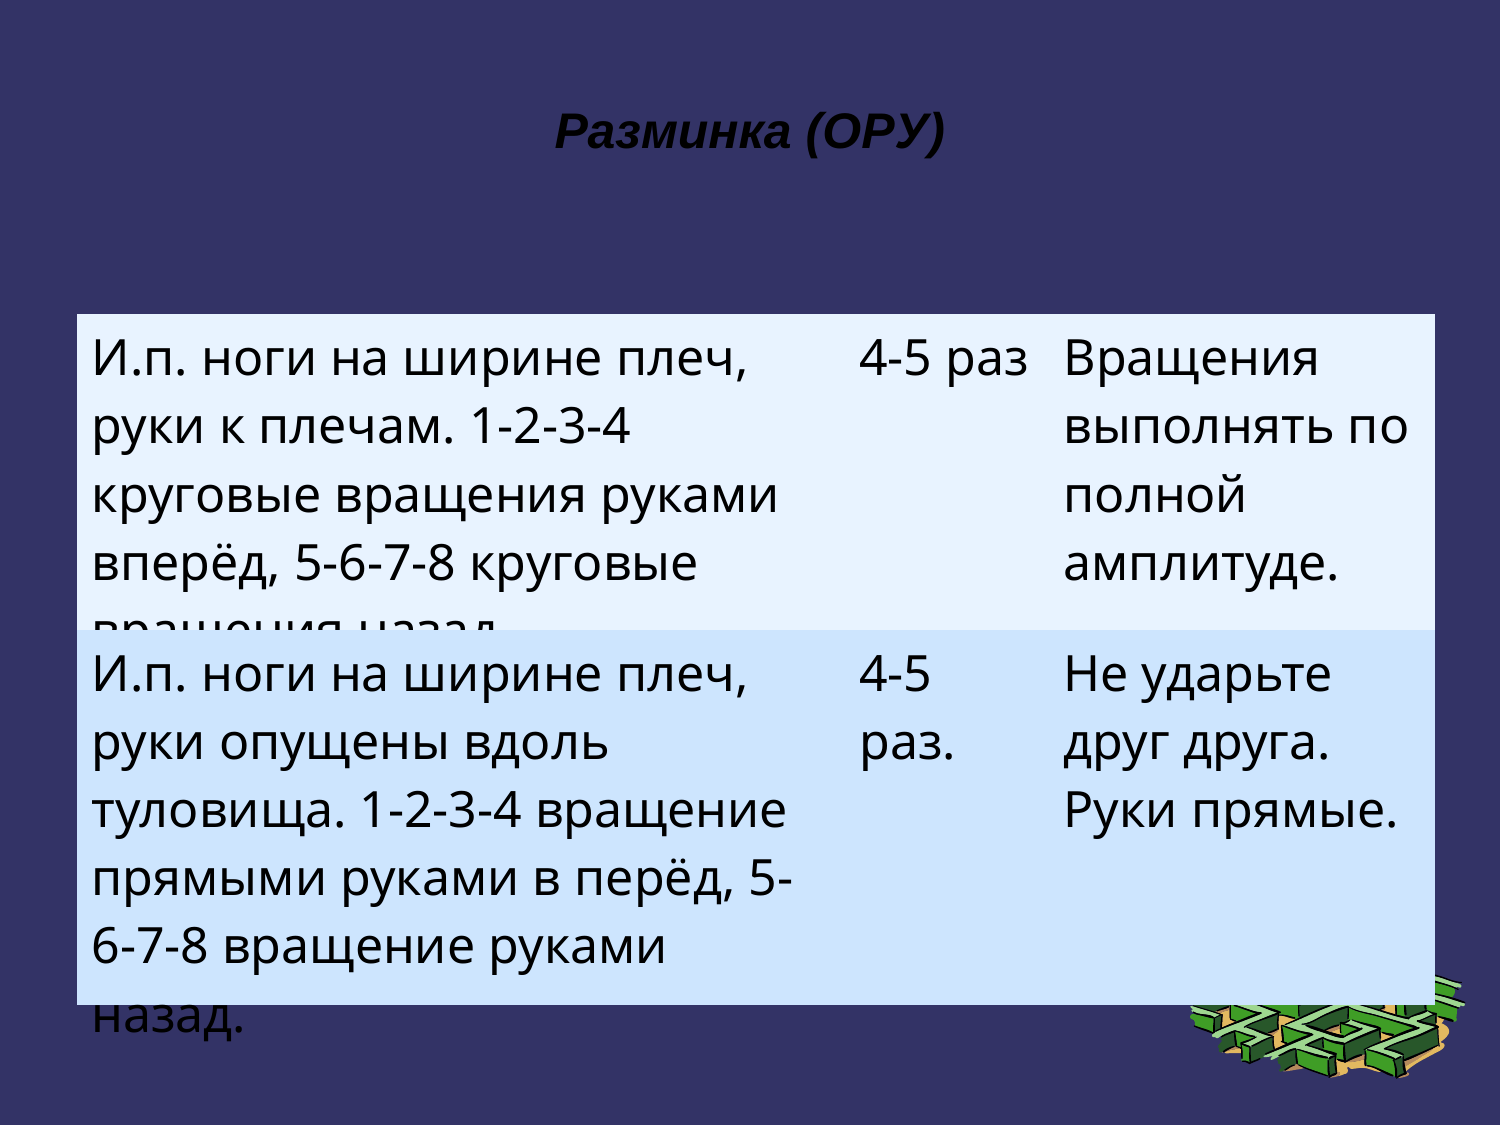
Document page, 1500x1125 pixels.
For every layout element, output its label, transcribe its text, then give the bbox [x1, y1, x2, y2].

table_cell Не ударьте друг друга. Руки прямые. [1049, 630, 1435, 1005]
table_header 4-5 раз [845, 314, 1049, 630]
title Разминка (ОРУ) [75, 50, 1426, 266]
table_cell 4-5 раз. [845, 630, 1049, 1005]
table_header Вращения выполнять по полной амплитуде. [1049, 314, 1435, 630]
table_cell И.п. ноги на ширине плеч, руки опущены вдоль туловища. 1-2-3-4 вращение прямыми руками в перёд, 5-6-7-8 вращение руками назад. [77, 630, 845, 1005]
table_header И.п. ноги на ширине плеч, руки к плечам. 1-2-3-4 круговые вращения руками вперёд, 5-6-7-8 круговые вращения назад. [77, 314, 845, 630]
